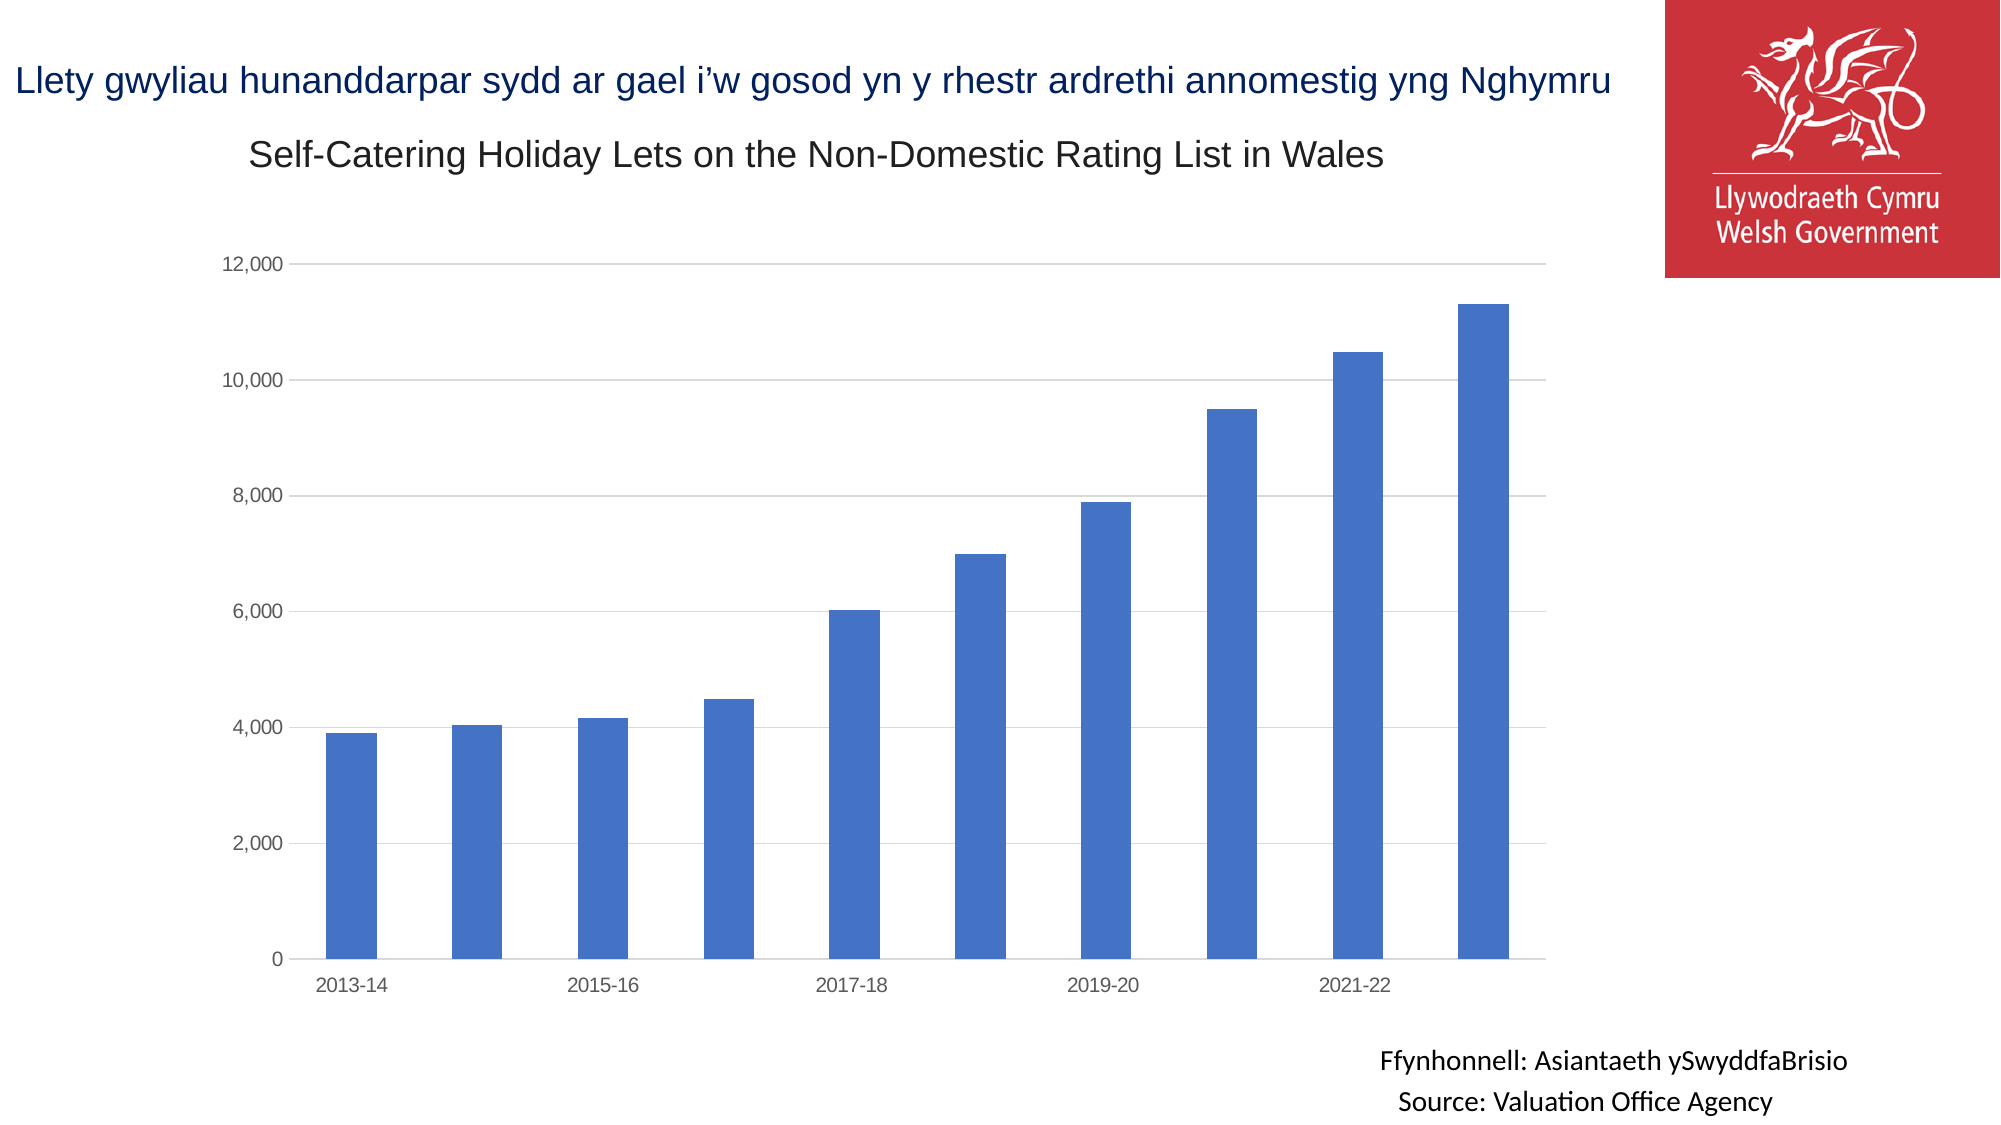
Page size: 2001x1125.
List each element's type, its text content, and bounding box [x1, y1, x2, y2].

text_box Ffynhonnell: Asiantaeth y Swyddfa Brisio [1365, 1033, 1903, 1084]
text_box Self-Catering Holiday Lets on the Non-Domestic Rating List in Wales [233, 127, 1467, 185]
picture [1665, 0, 2000, 278]
text_box Source: Valuation Office Agency [1383, 1084, 1815, 1125]
chart [194, 236, 1575, 1013]
text_box Llety gwyliau hunanddarpar sydd ar gael i’w gosod yn y rhestr ardrethi annomestig yng Nghymru [0, 52, 1666, 111]
